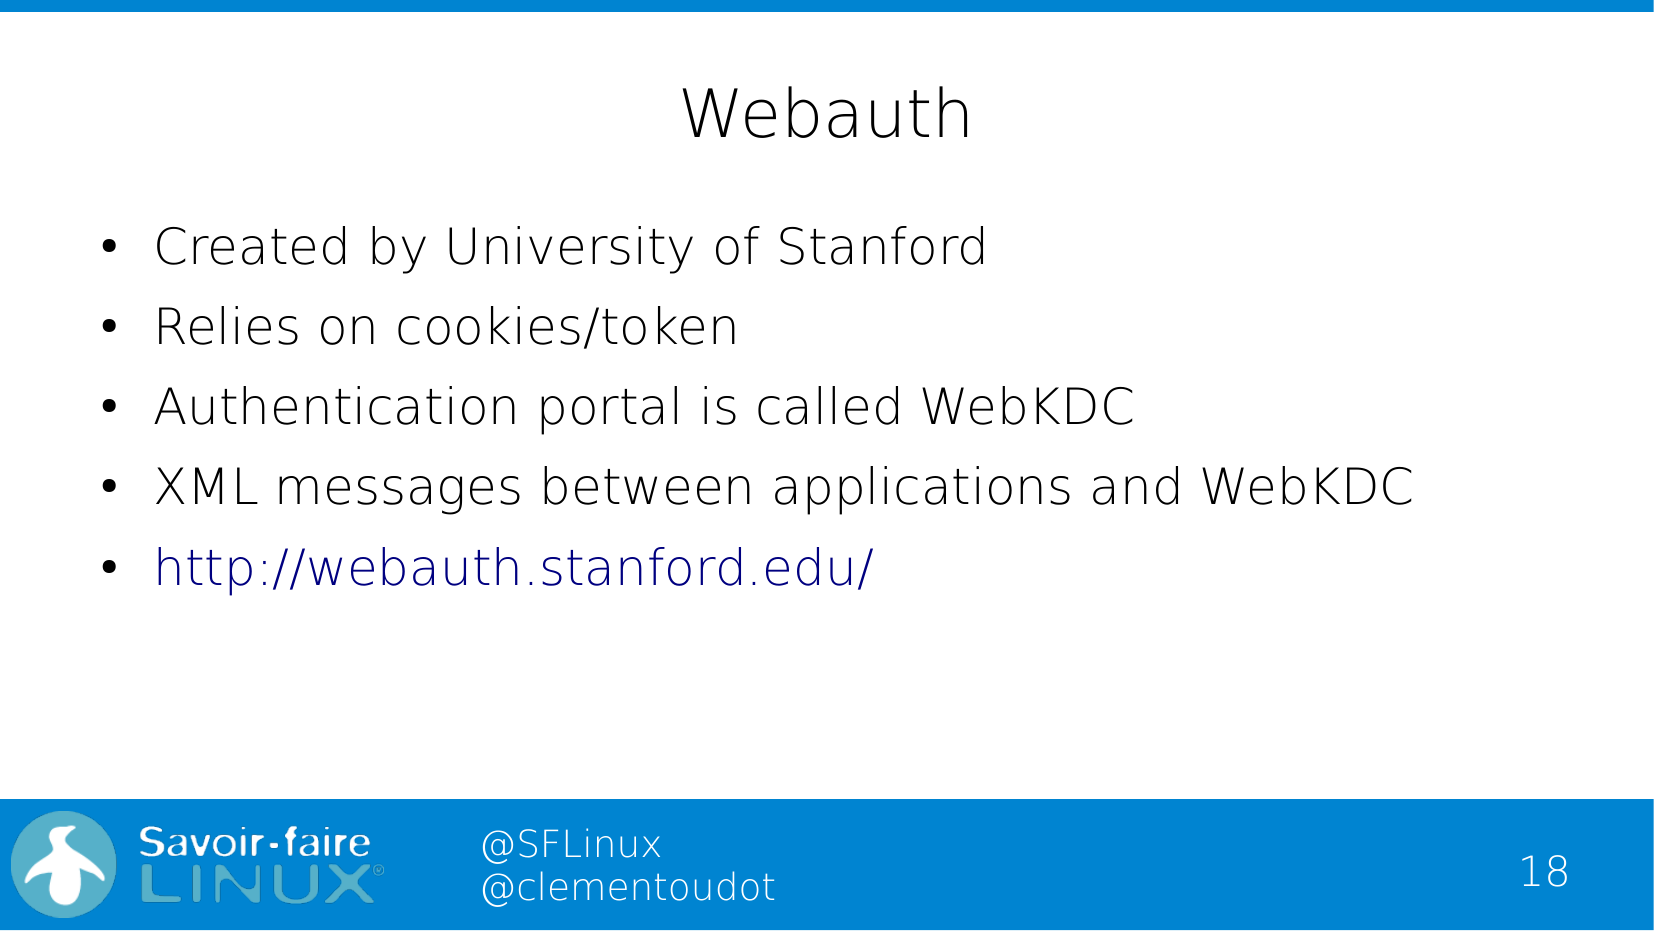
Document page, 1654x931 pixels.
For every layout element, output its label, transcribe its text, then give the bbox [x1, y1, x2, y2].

list Created by University of Stanford Relies on cookies/token Authentication portal is called WebKDC XML messages between applications and WebKDC http://webauth.stanford.edu/ [82, 217, 1571, 758]
picture [11, 811, 384, 918]
title Webauth [82, 37, 1571, 193]
